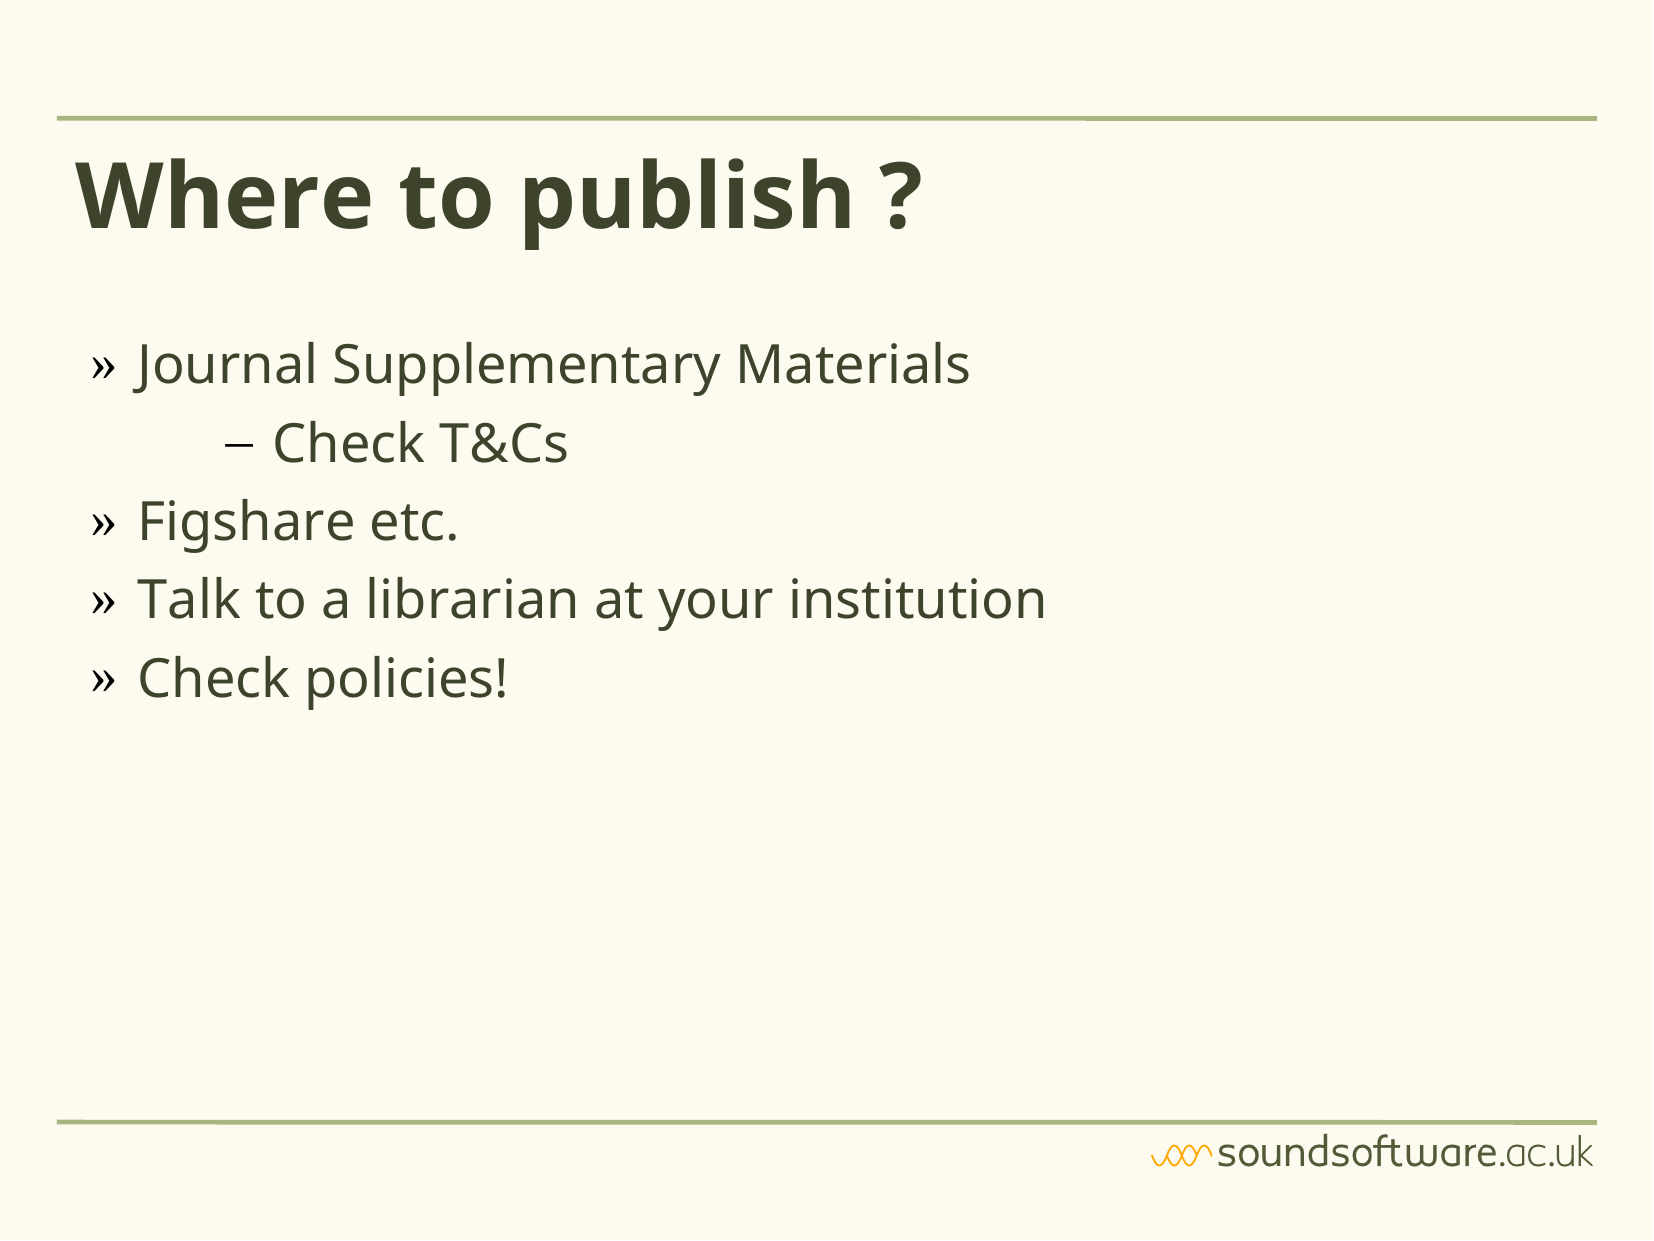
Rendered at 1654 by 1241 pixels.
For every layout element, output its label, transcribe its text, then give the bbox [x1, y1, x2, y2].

picture [1151, 1140, 1593, 1167]
list Journal Supplementary Materials Check T&Cs Figshare etc. Talk to a librarian at your institution Check policies! [59, 321, 1594, 1140]
title Where to publish ? [59, 109, 1594, 274]
